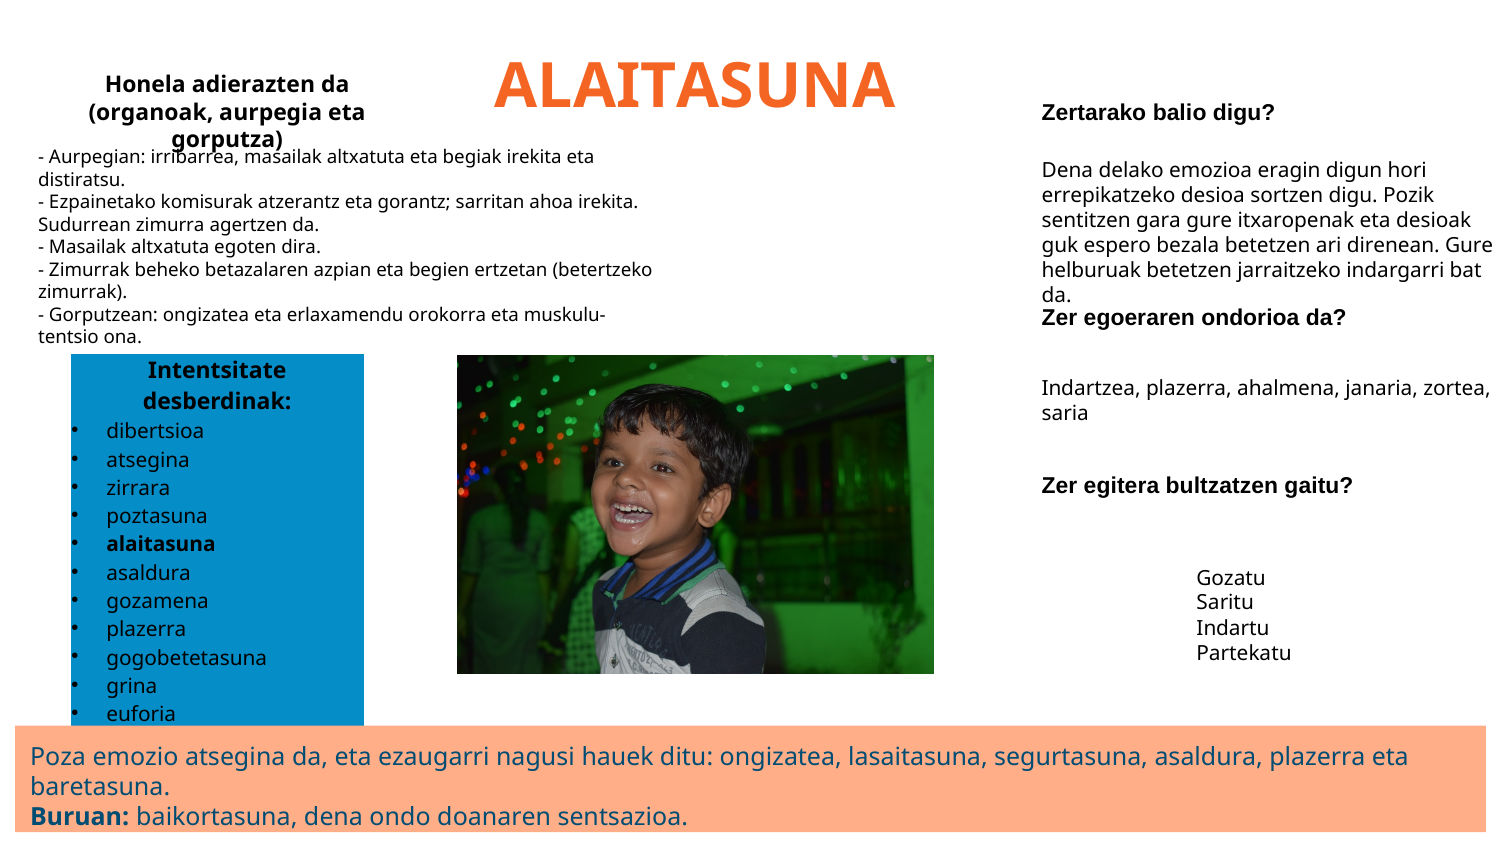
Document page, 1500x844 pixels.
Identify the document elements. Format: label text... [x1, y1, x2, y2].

text_box Zer egitera bultzatzen gaitu? [1026, 438, 1500, 531]
text_box - Aurpegian: irribarrea, masailak altxatuta eta begiak irekita eta distiratsu. - Ezpainetako komisurak atzerantz eta gorantz; sarritan ahoa irekita. Sudurrean zimurra agertzen da. - Masailak altxatuta egoten dira. - Zimurrak beheko betazalaren azpian eta begien ertzetan (betertzeko zimurrak). - Gorputzean: ongizatea eta erlaxamendu orokorra eta muskulu-tentsio ona. [23, 130, 676, 353]
text_box Gozatu Saritu Indartu Partekatu [1181, 546, 1335, 707]
text_box Honela adierazten da (organoak, aurpegia eta gorputza) [34, 54, 420, 153]
text_box Poza emozio atsegina da, eta ezaugarri nagusi hauek ditu: ongizatea, lasaitasuna, segurtasuna, asaldura, plazerra eta baretasuna. Buruan: baikortasuna, dena ondo doanaren sentsazioa. [15, 725, 1486, 833]
text_box Zer egoeraren ondorioa da? [1026, 285, 1500, 348]
text_box Zertarako balio digu? [1026, 82, 1500, 132]
picture [457, 355, 934, 674]
table_cell dibertsioa atsegina zirrara poztasuna alaitasuna asaldura gozamena plazerra gogobetetasuna grina euforia estasia [71, 416, 364, 725]
title ALAITASUNA [475, 30, 916, 112]
table_header Intentsitate desberdinak: [71, 354, 364, 416]
text_box Indartzea, plazerra, ahalmena, janaria, zortea, saria [1026, 359, 1500, 438]
text_box Dena delako emozioa eragin digun hori errepikatzeko desioa sortzen digu. Pozik sentitzen gara gure itxaropenak eta desioak guk espero bezala betetzen ari direnean. Gure helburuak betetzen jarraitzeko indargarri bat da. [1026, 141, 1500, 285]
